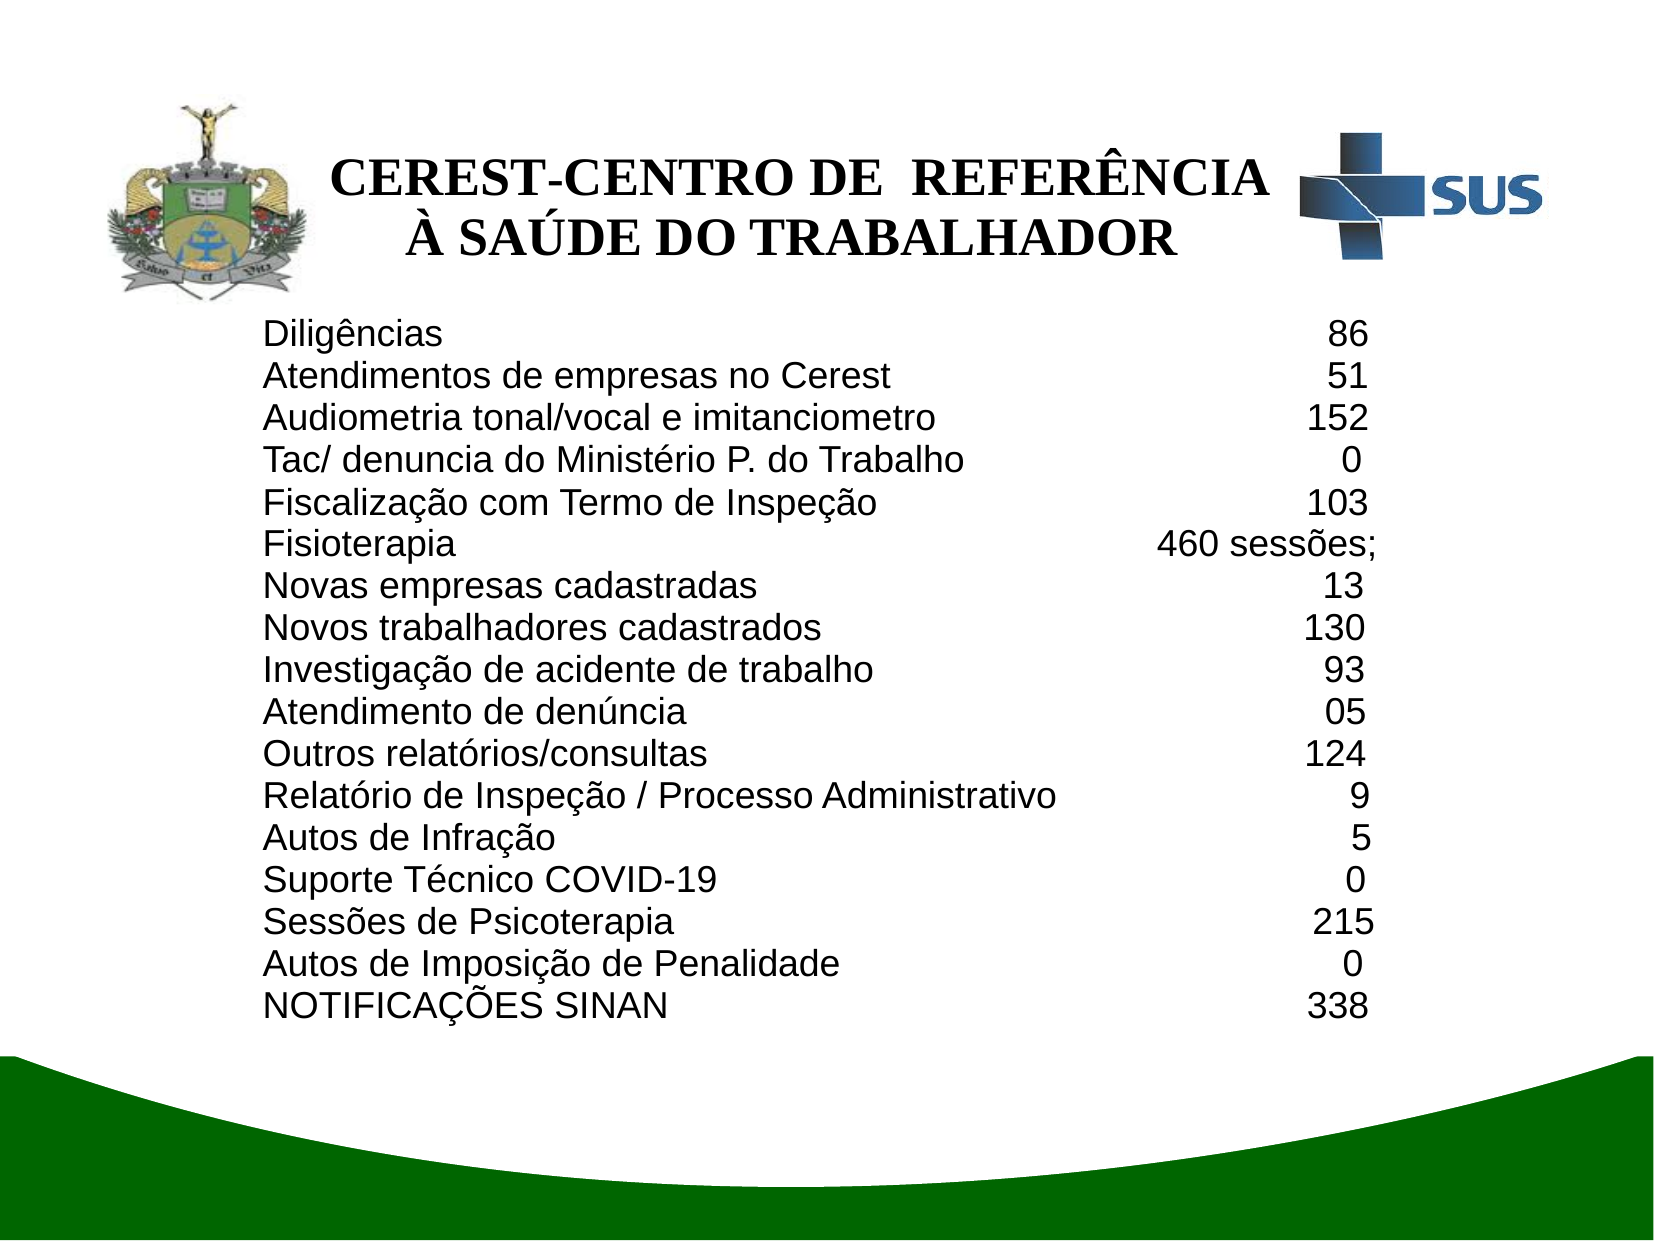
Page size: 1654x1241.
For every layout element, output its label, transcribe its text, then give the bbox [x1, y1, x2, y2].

text_box [0, 1050, 1654, 1241]
picture [94, 94, 319, 319]
text_box Diligências 86 Atendimentos de empresas no Cerest 51 Audiometria tonal/vocal e imitanciometro 152 Tac/ denuncia do Ministério P. do Trabalho 0 Fiscalização com Termo de Inspeção 103 Fisioterapia 460 sessões; Novas empresas cadastradas 13 Novos trabalhadores cadastrados 130 Investigação de acidente de trabalho 93 Atendimento de denúncia 05 Outros relatórios/consultas 124 Relatório de Inspeção / Processo Administrativo 9 Autos de Infração 5 Suporte Técnico COVID-19 0 Sessões de Psicoterapia 215 Autos de Imposição de Penalidade 0 NOTIFICAÇÕES SINAN 338 [248, 305, 1395, 1081]
text_box CEREST-CENTRO DE REFERÊNCIA À SAÚDE DO TRABALHADOR [314, 139, 1300, 277]
picture [1299, 132, 1549, 260]
